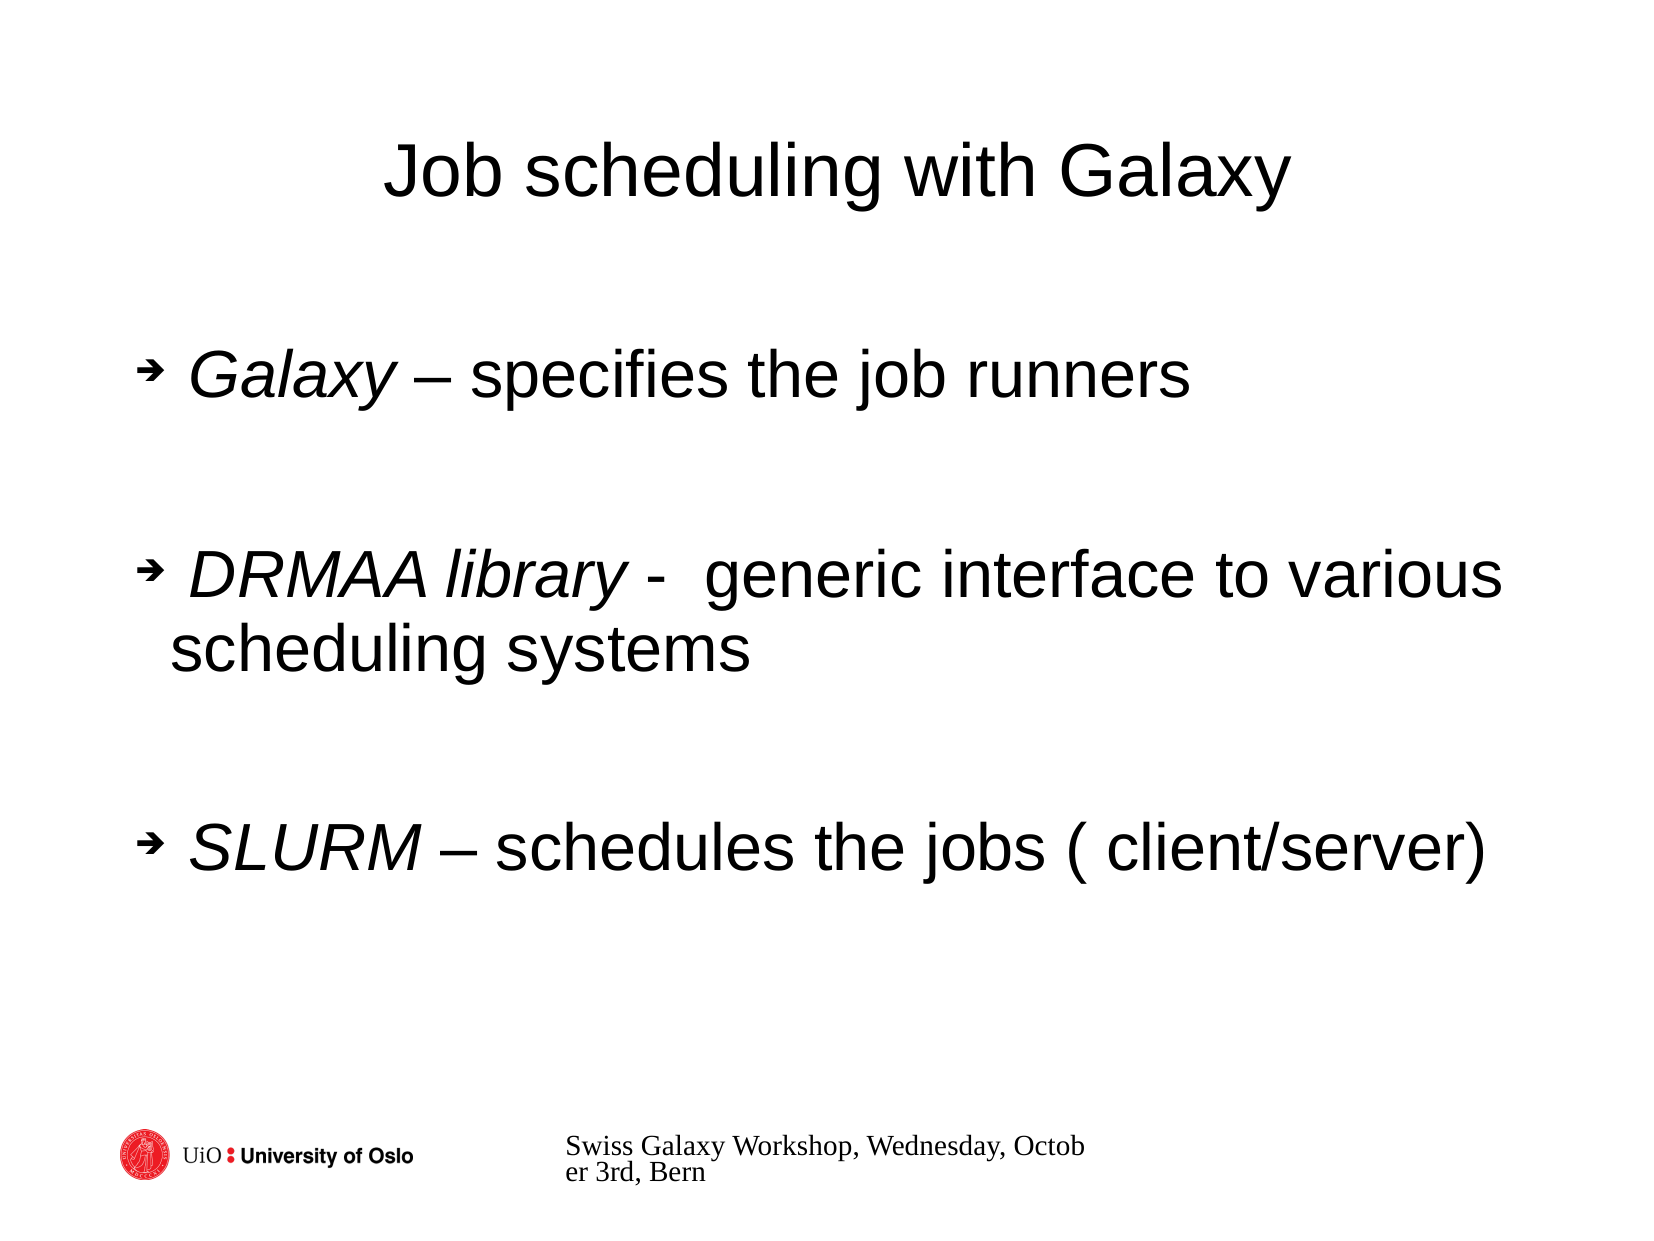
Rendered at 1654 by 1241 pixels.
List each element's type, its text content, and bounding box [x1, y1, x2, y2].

text_box Galaxy – specifies the job runners DRMAA library - generic interface to various scheduling systems SLURM – schedules the jobs ( client/server) [120, 330, 1621, 893]
picture [120, 1129, 413, 1180]
title Job scheduling with Galaxy [255, 75, 1421, 266]
